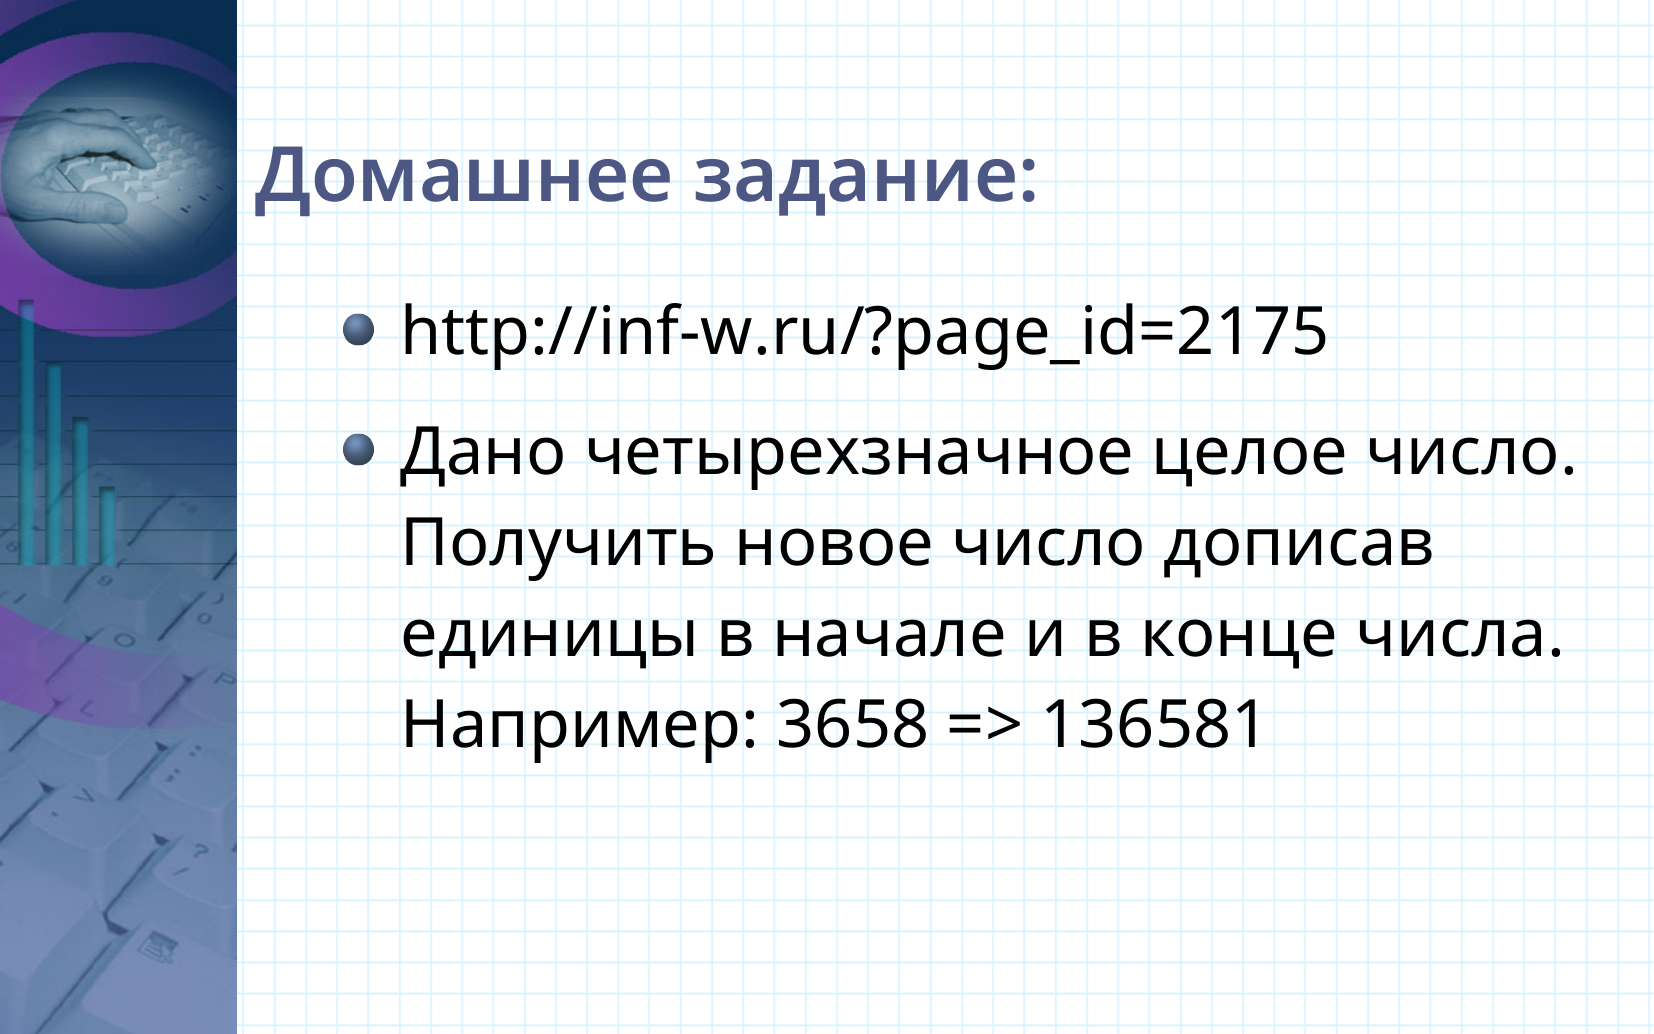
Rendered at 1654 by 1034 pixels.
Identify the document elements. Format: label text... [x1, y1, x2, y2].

title Домашнее задание: [254, 85, 1640, 259]
list http://inf-w.ru/?page_id=2175 Дано четырехзначное целое число. Получить новое число дописав единицы в начале и в конце числа. Например: 3658 => 136581 [259, 283, 1645, 883]
picture [0, 0, 1654, 1034]
